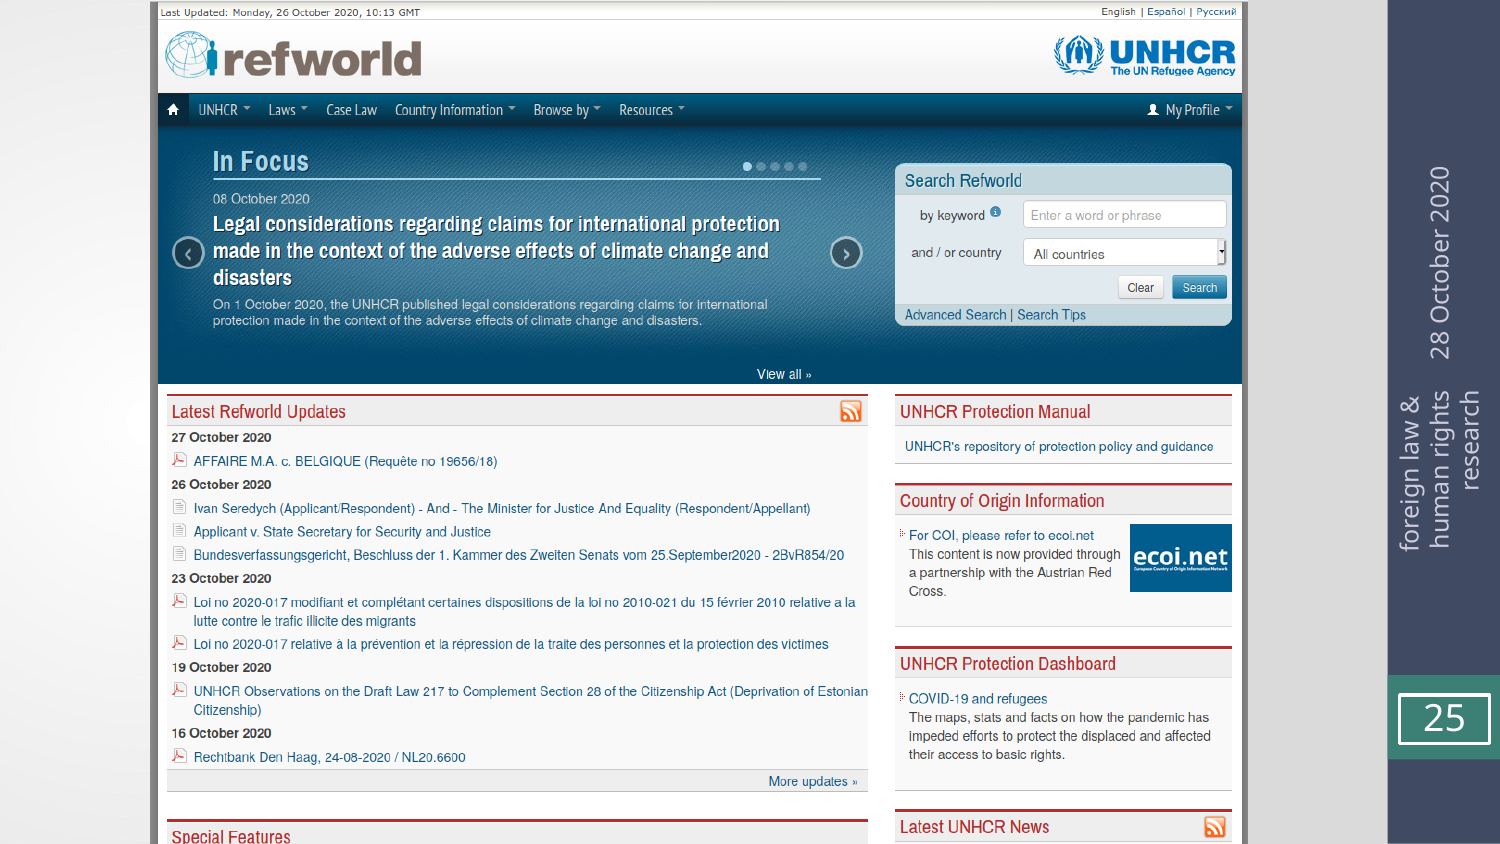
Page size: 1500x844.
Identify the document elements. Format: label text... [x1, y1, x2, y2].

slide_number 28 October 2020 [1408, 75, 1469, 375]
footer foreign law & human rights research [1408, 375, 1469, 667]
picture [150, 0, 1248, 844]
slide_number <number> [1399, 695, 1490, 744]
